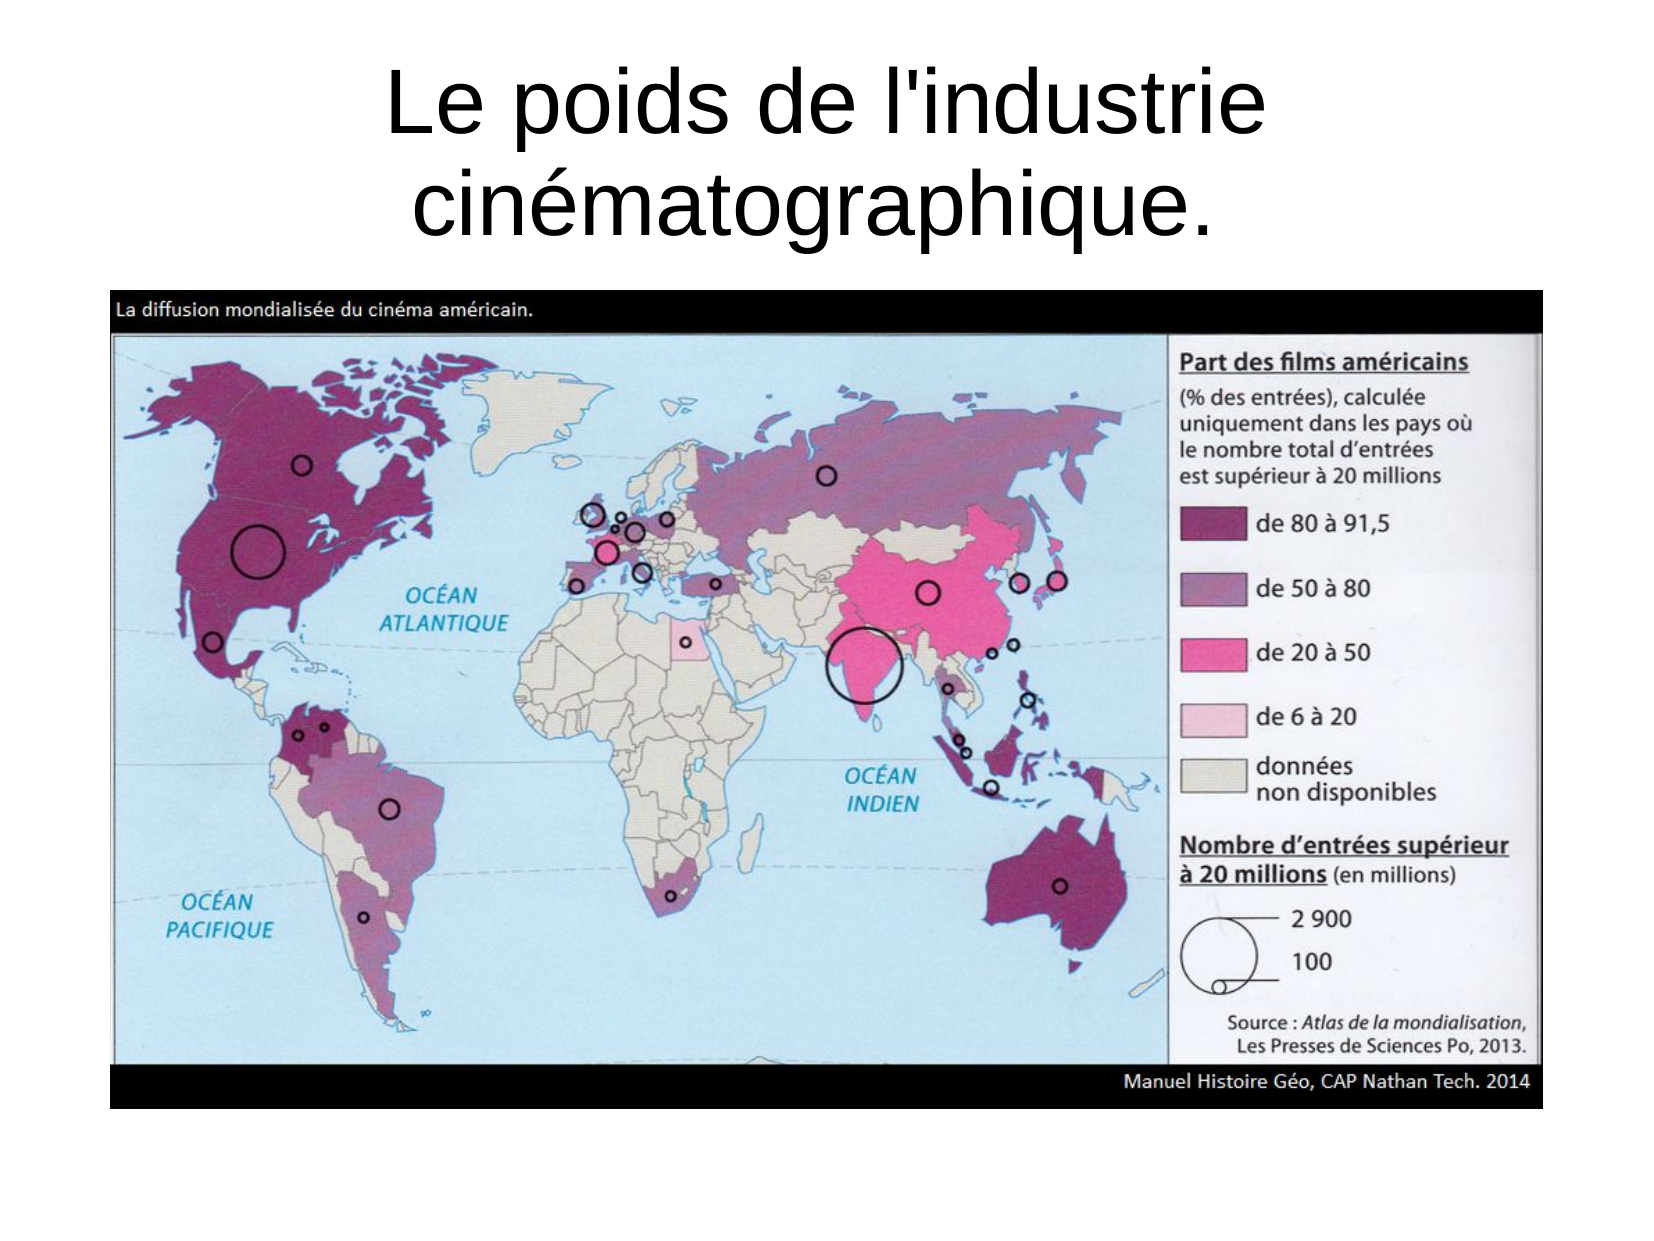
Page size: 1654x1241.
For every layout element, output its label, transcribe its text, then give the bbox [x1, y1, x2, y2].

title Le poids de l'industrie cinématographique. [82, 49, 1571, 257]
picture [110, 290, 1543, 1109]
